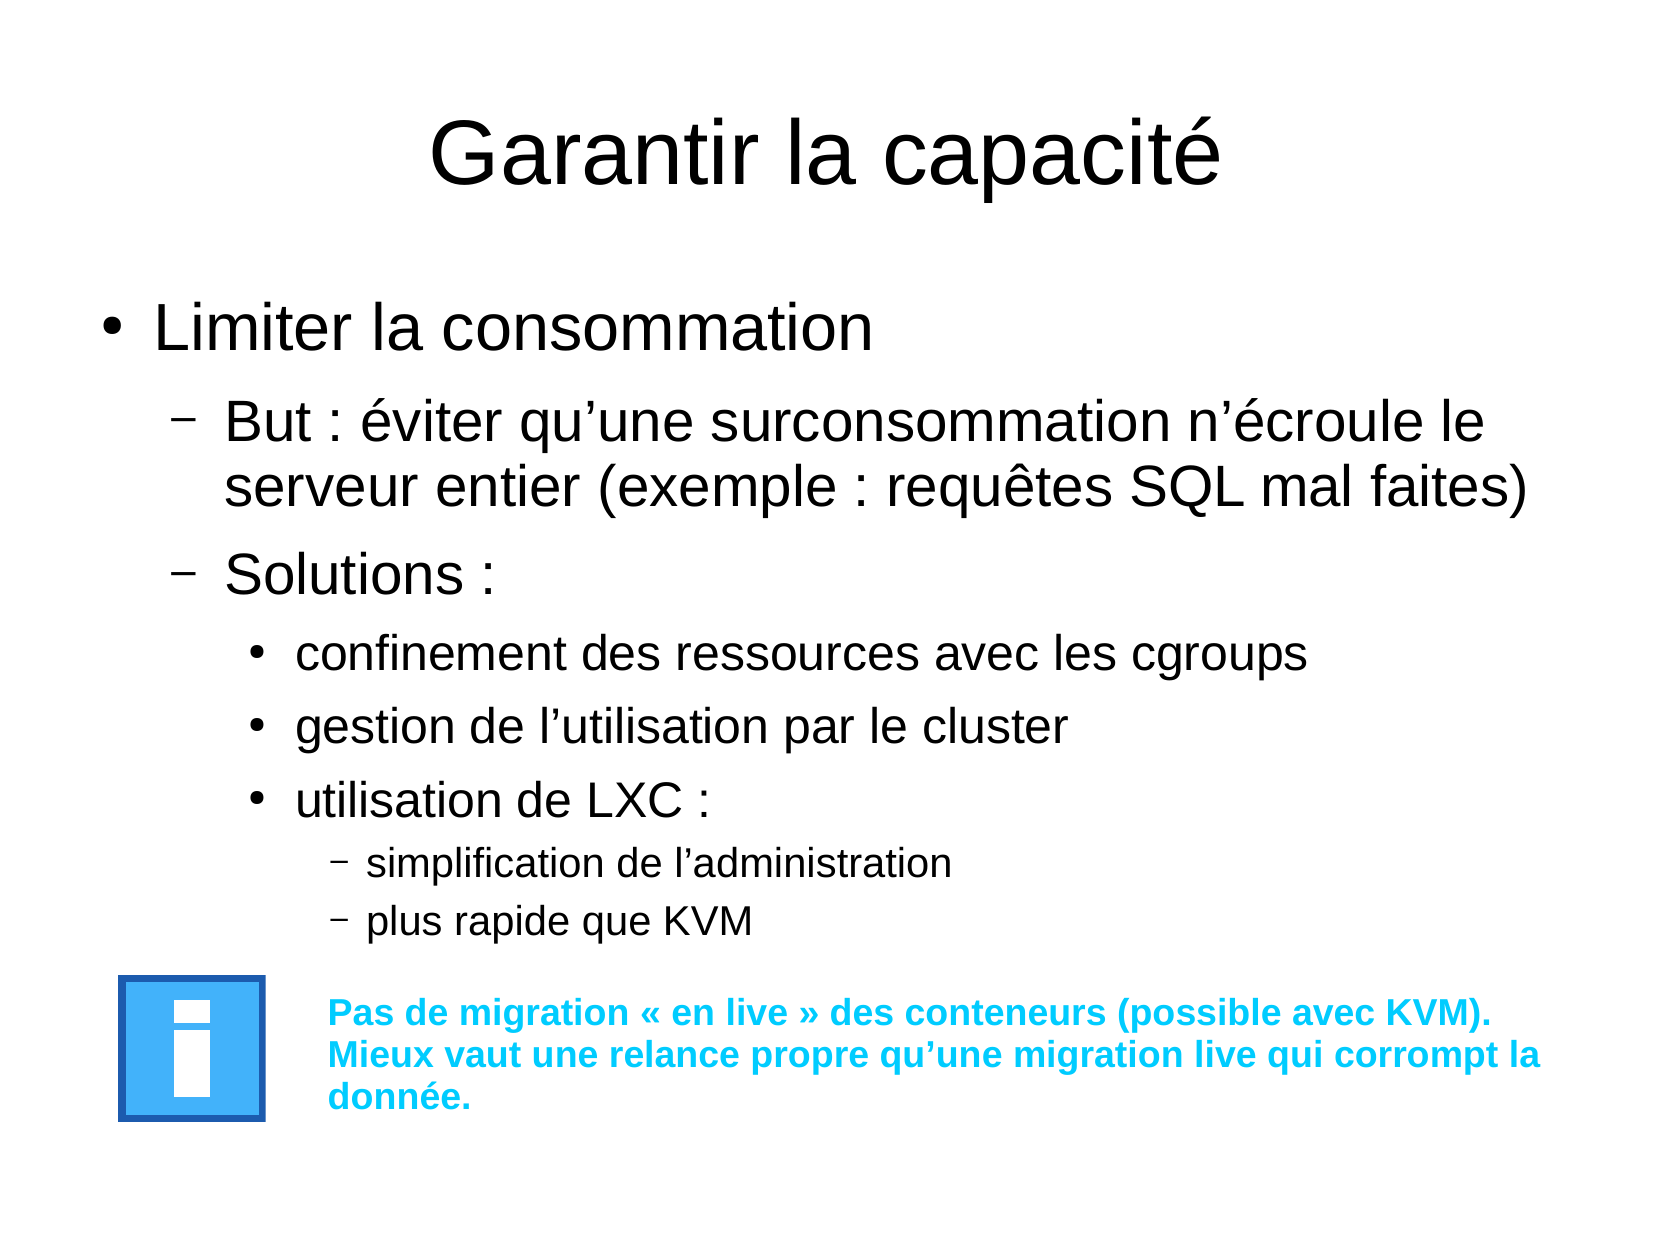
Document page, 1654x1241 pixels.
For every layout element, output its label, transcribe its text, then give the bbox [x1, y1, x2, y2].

list Limiter la consommation But : éviter qu’une surconsommation n’écroule le serveur entier (exemple : requêtes SQL mal faites) Solutions : confinement des ressources avec les cgroups gestion de l’utilisation par le cluster utilisation de LXC : simplification de l’administration plus rapide que KVM [82, 290, 1571, 1010]
text_box Pas de migration « en live » des conteneurs (possible avec KVM). Mieux vaut une relance propre qu’une migration live qui corrompt la donnée. [312, 983, 1642, 1125]
title Garantir la capacité [82, 49, 1571, 257]
picture [118, 974, 266, 1123]
